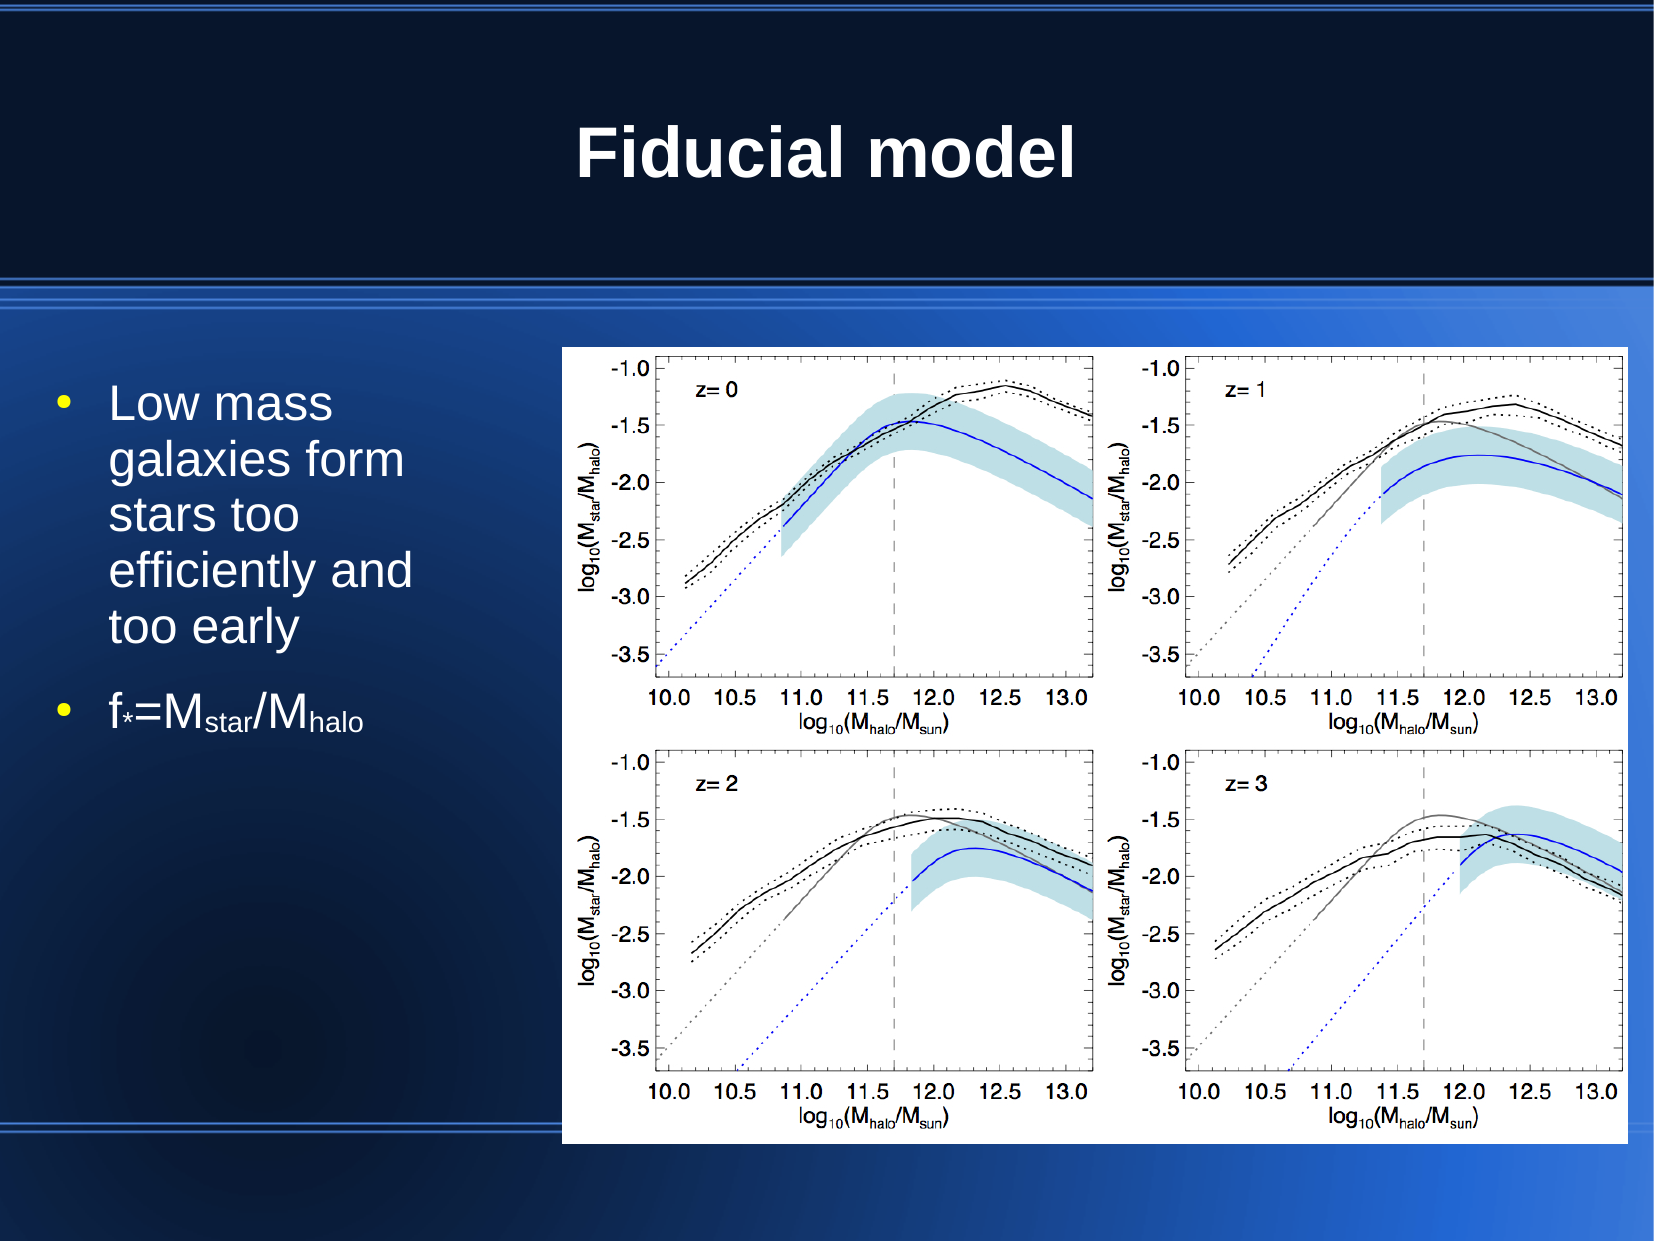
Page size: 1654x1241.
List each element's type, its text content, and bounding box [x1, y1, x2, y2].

list Low mass galaxies form stars too efficiently and too early f*=Mstar/Mhalo [37, 375, 488, 1077]
picture [0, 0, 1654, 1241]
title Fiducial model [82, 49, 1571, 257]
